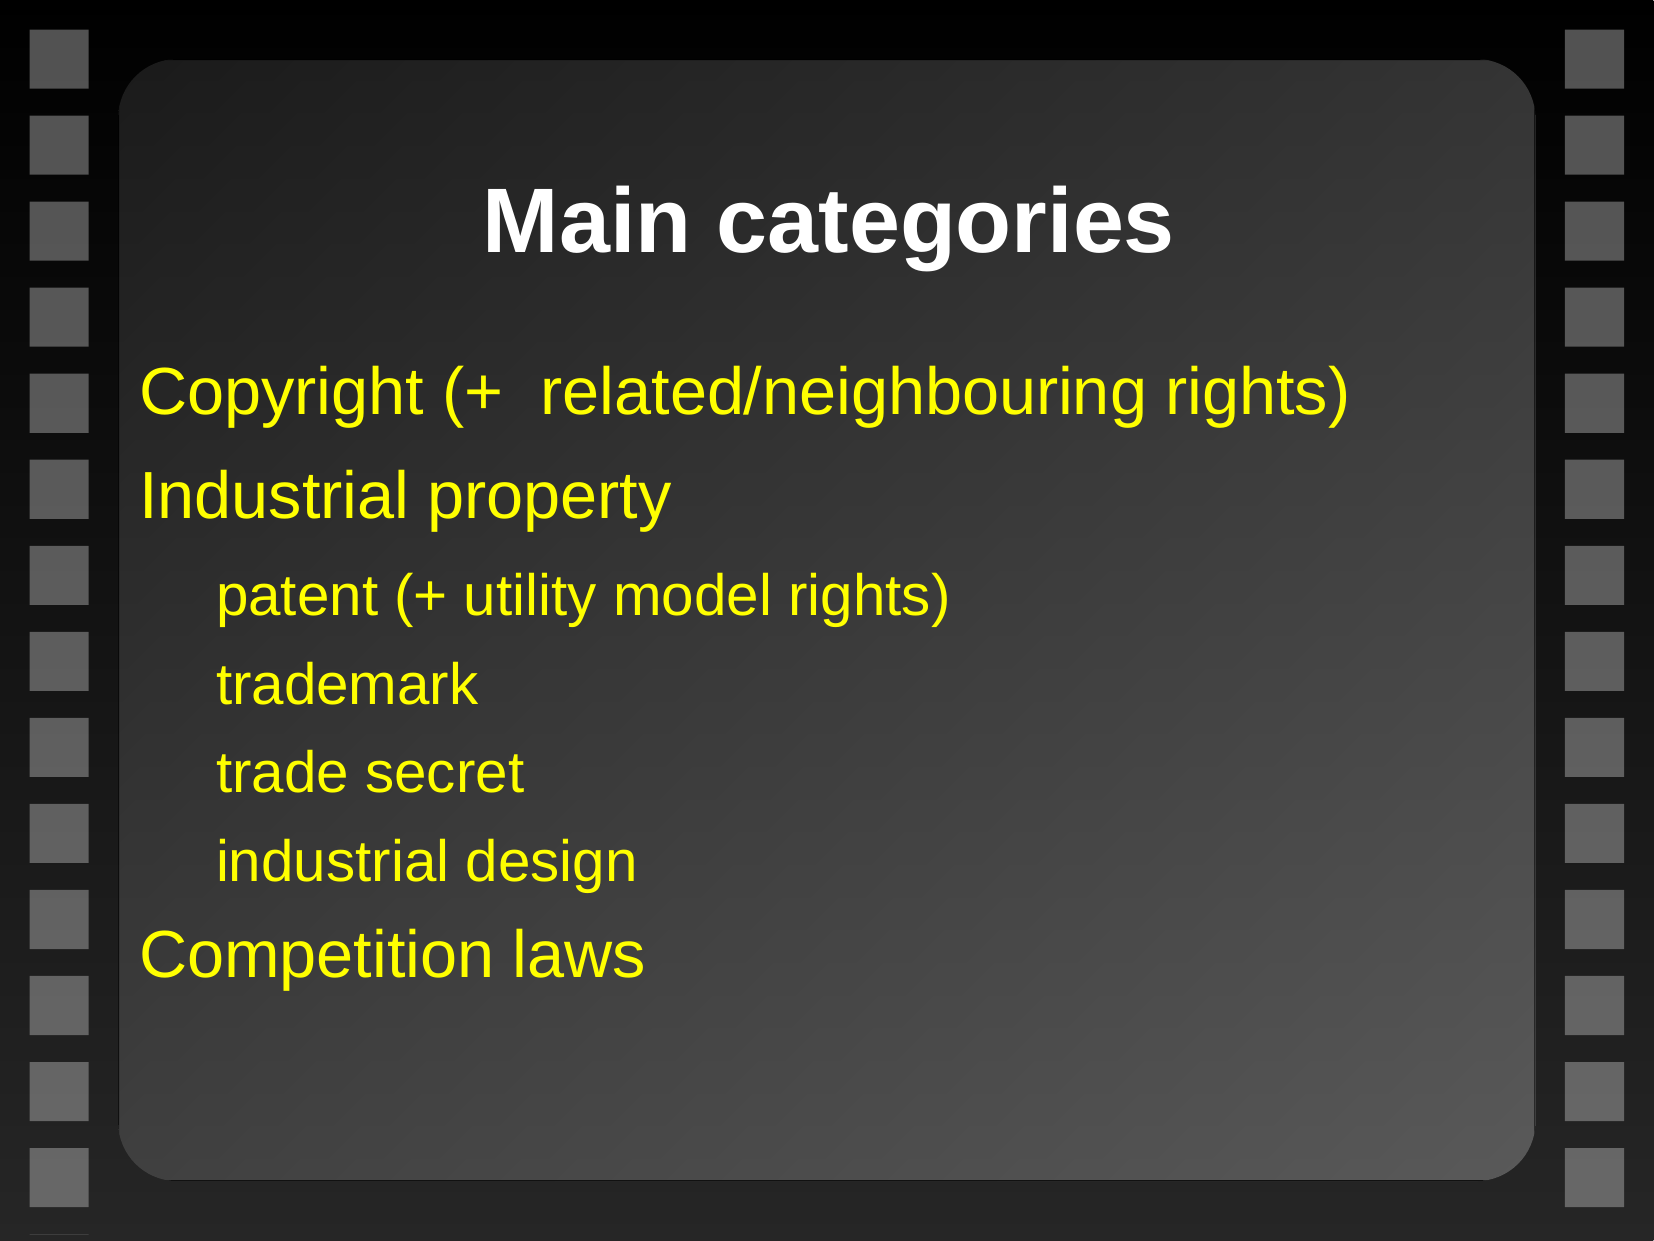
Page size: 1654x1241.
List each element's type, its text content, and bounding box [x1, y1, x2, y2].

list Copyright (+ related/neighbouring rights) Industrial property patent (+ utility model rights) trademark trade secret industrial design Competition laws [121, 354, 1534, 1127]
title Main categories [123, 117, 1536, 325]
